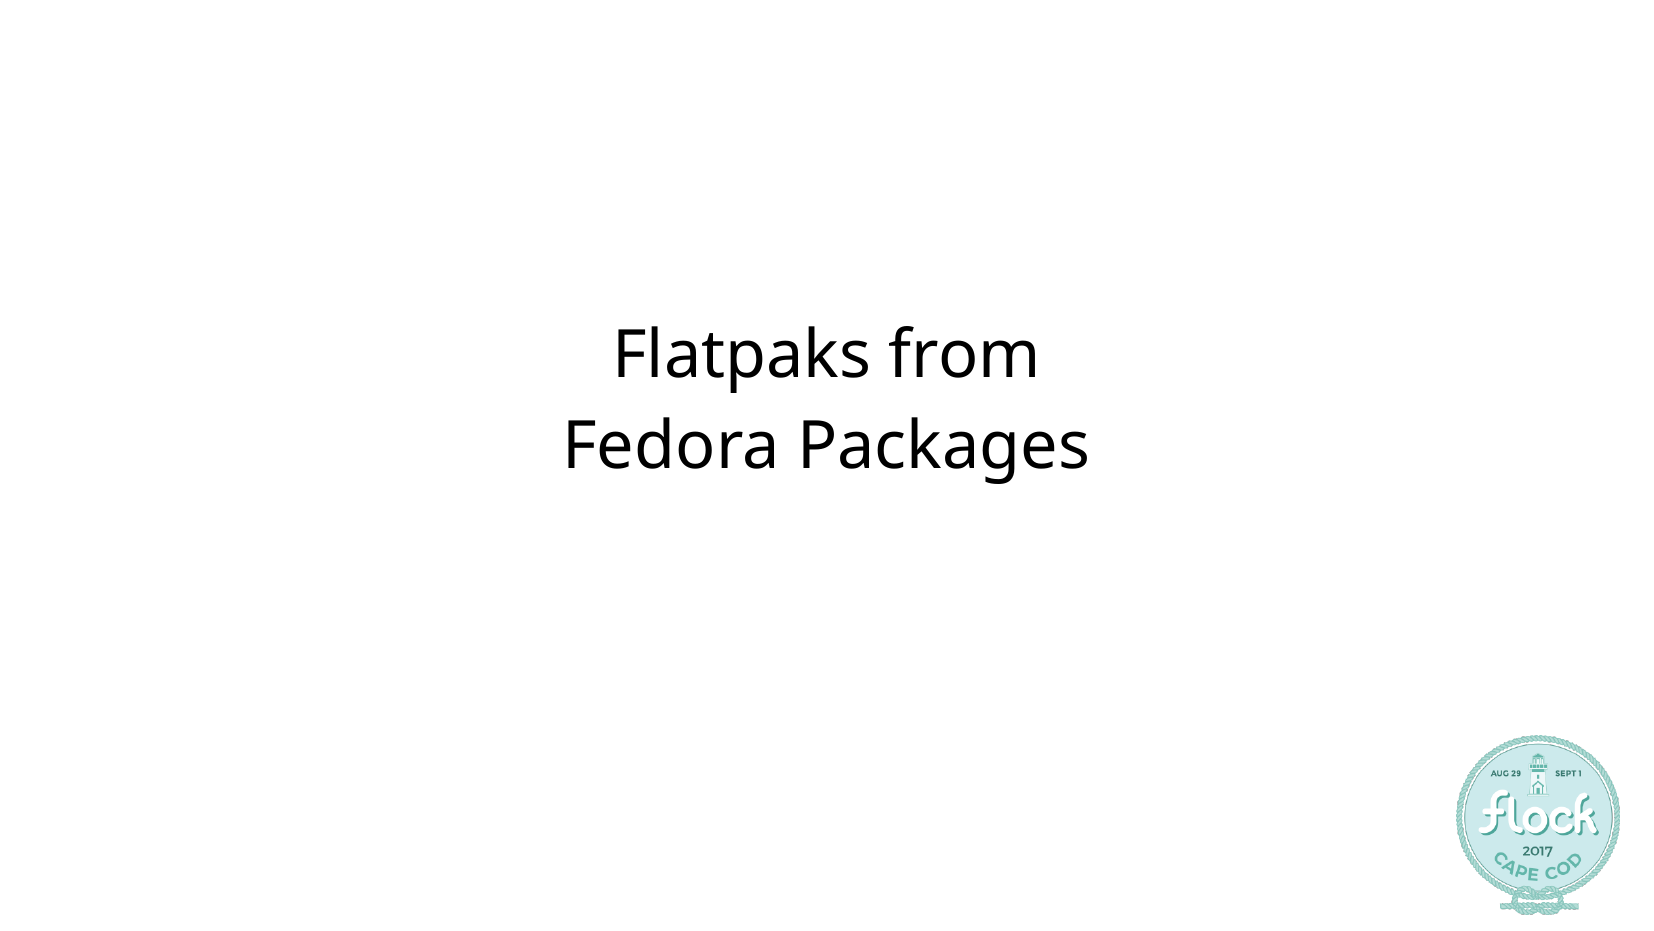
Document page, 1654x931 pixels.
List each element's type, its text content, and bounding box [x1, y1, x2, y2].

subtitle Flatpaks from Fedora Packages [82, 37, 1571, 758]
picture [1456, 735, 1620, 915]
